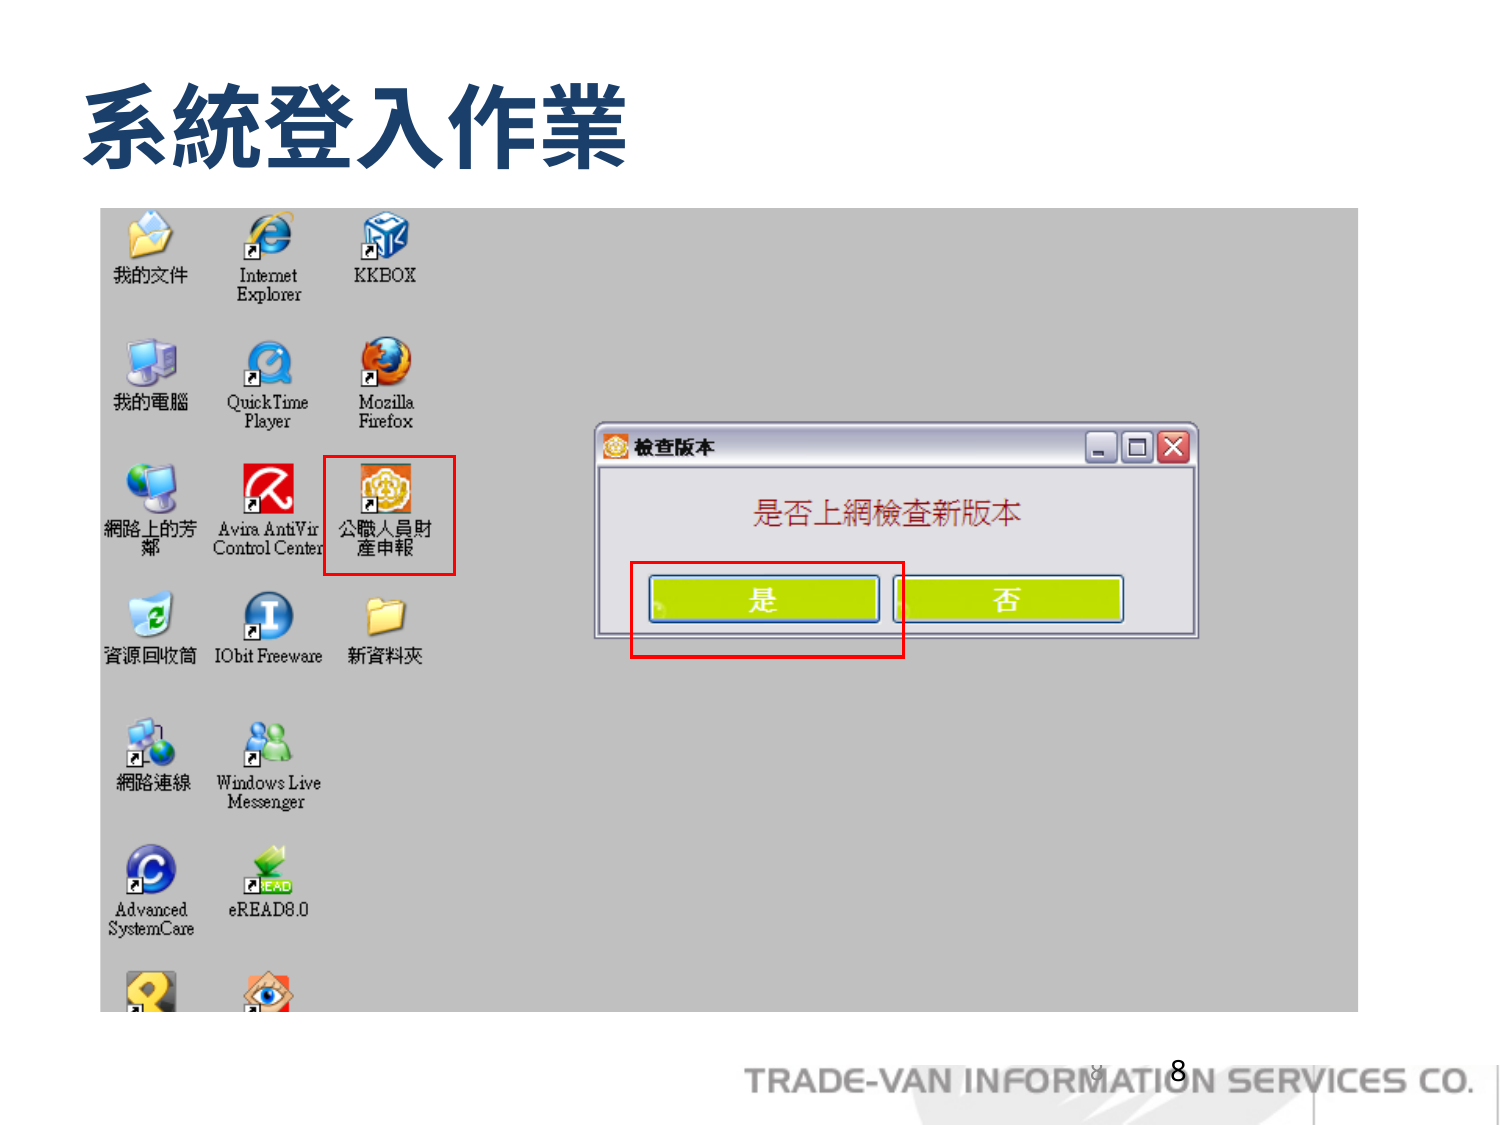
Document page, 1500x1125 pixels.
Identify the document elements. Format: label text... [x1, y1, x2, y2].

text_box 系統登入作業 [65, 31, 1415, 219]
picture [100, 208, 1359, 1012]
text_box [0, 0, 1500, 1103]
